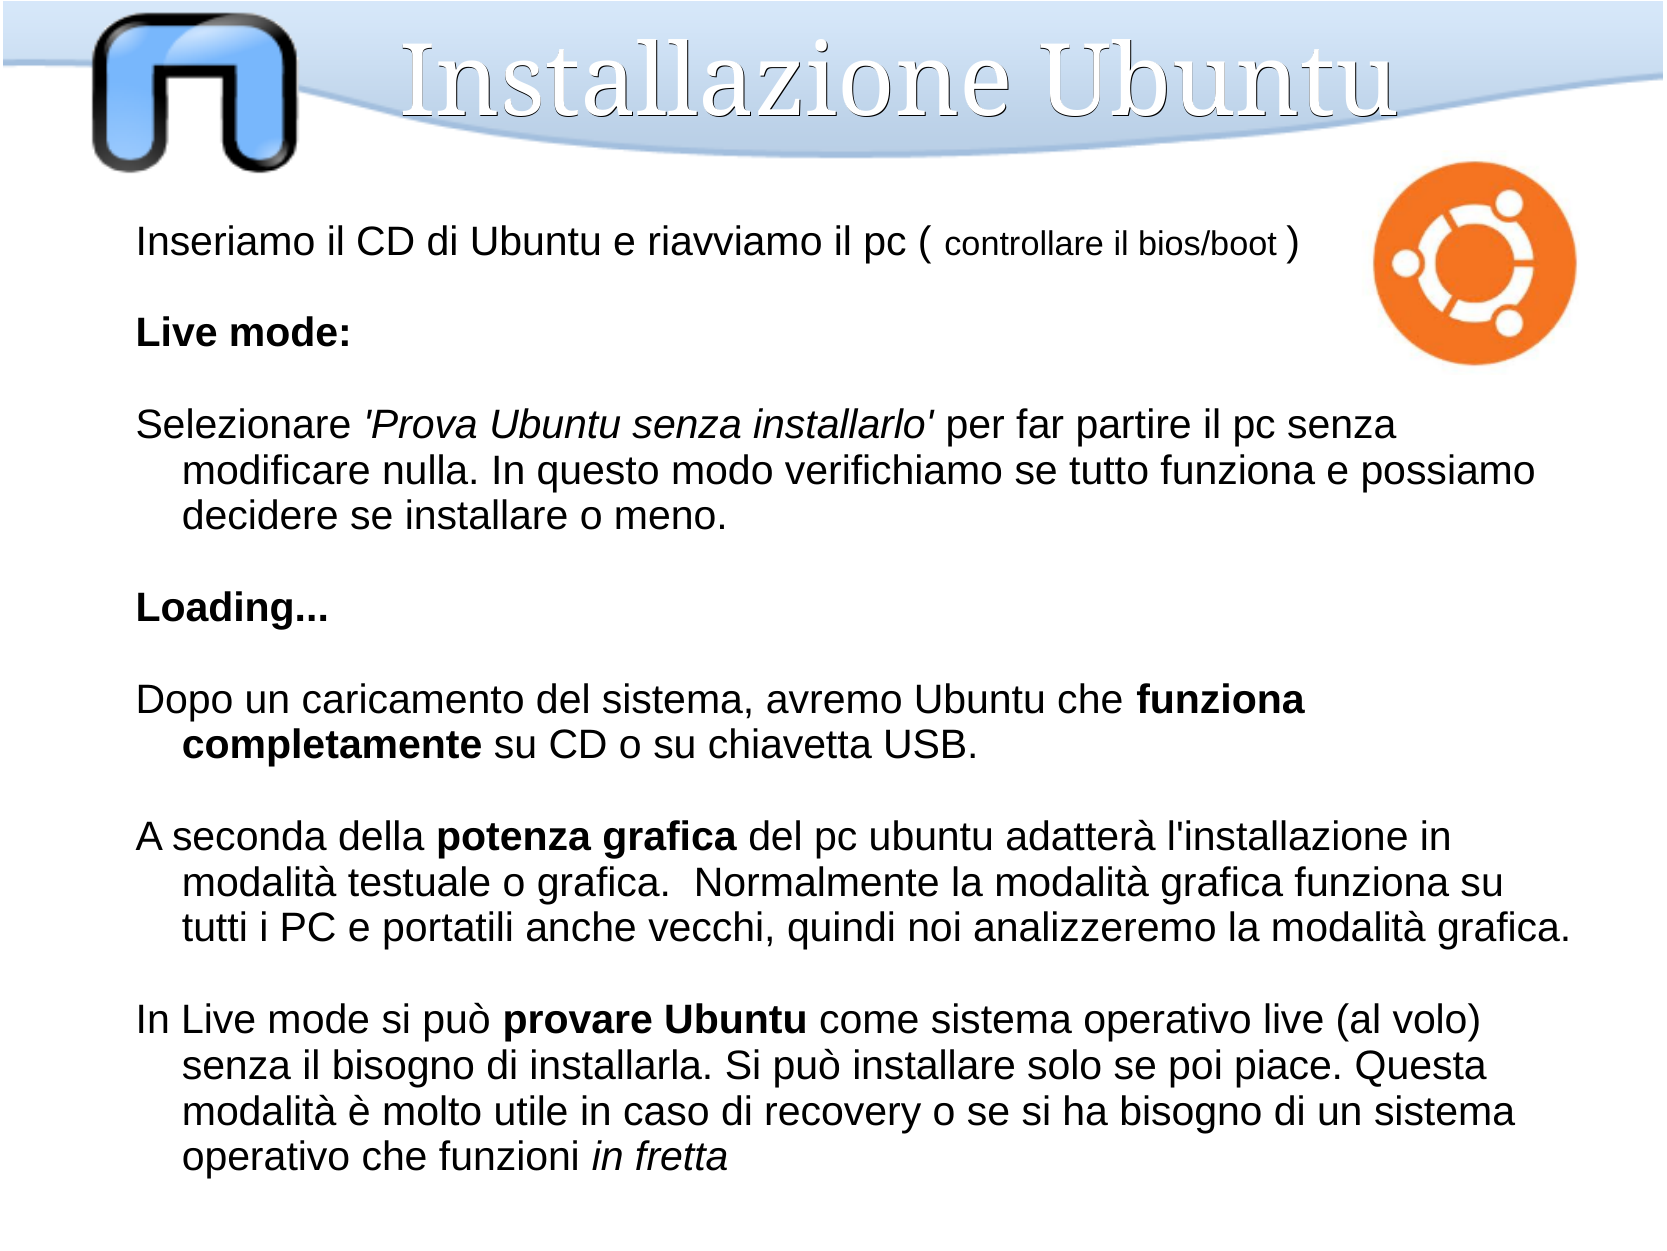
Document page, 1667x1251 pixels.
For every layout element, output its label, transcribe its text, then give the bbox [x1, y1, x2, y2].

list Inseriamo il CD di Ubuntu e riavviamo il pc ( controllare il bios/boot ) Live mode: Selezionare 'Prova Ubuntu senza installarlo' per far partire il pc senza modificare nulla. In questo modo verifichiamo se tutto funziona e possiamo decidere se installare o meno. Loading... Dopo un caricamento del sistema, avremo Ubuntu che funziona completamente su CD o su chiavetta USB. A seconda della potenza grafica del pc ubuntu adatterà l'installazione in modalità testuale o grafica. Normalmente la modalità grafica funziona su tutti i PC e portatili anche vecchi, quindi noi analizzeremo la modalità grafica. In Live mode si può provare Ubuntu come sistema operativo live (al volo) senza il bisogno di installarla. Si può installare solo se poi piace. Questa modalità è molto utile in caso di recovery o se si ha bisogno di un sistema operativo che funzioni in fretta [129, 211, 1582, 1228]
picture [0, 0, 1667, 1251]
text_box Installazione Ubuntu [384, 0, 1433, 189]
